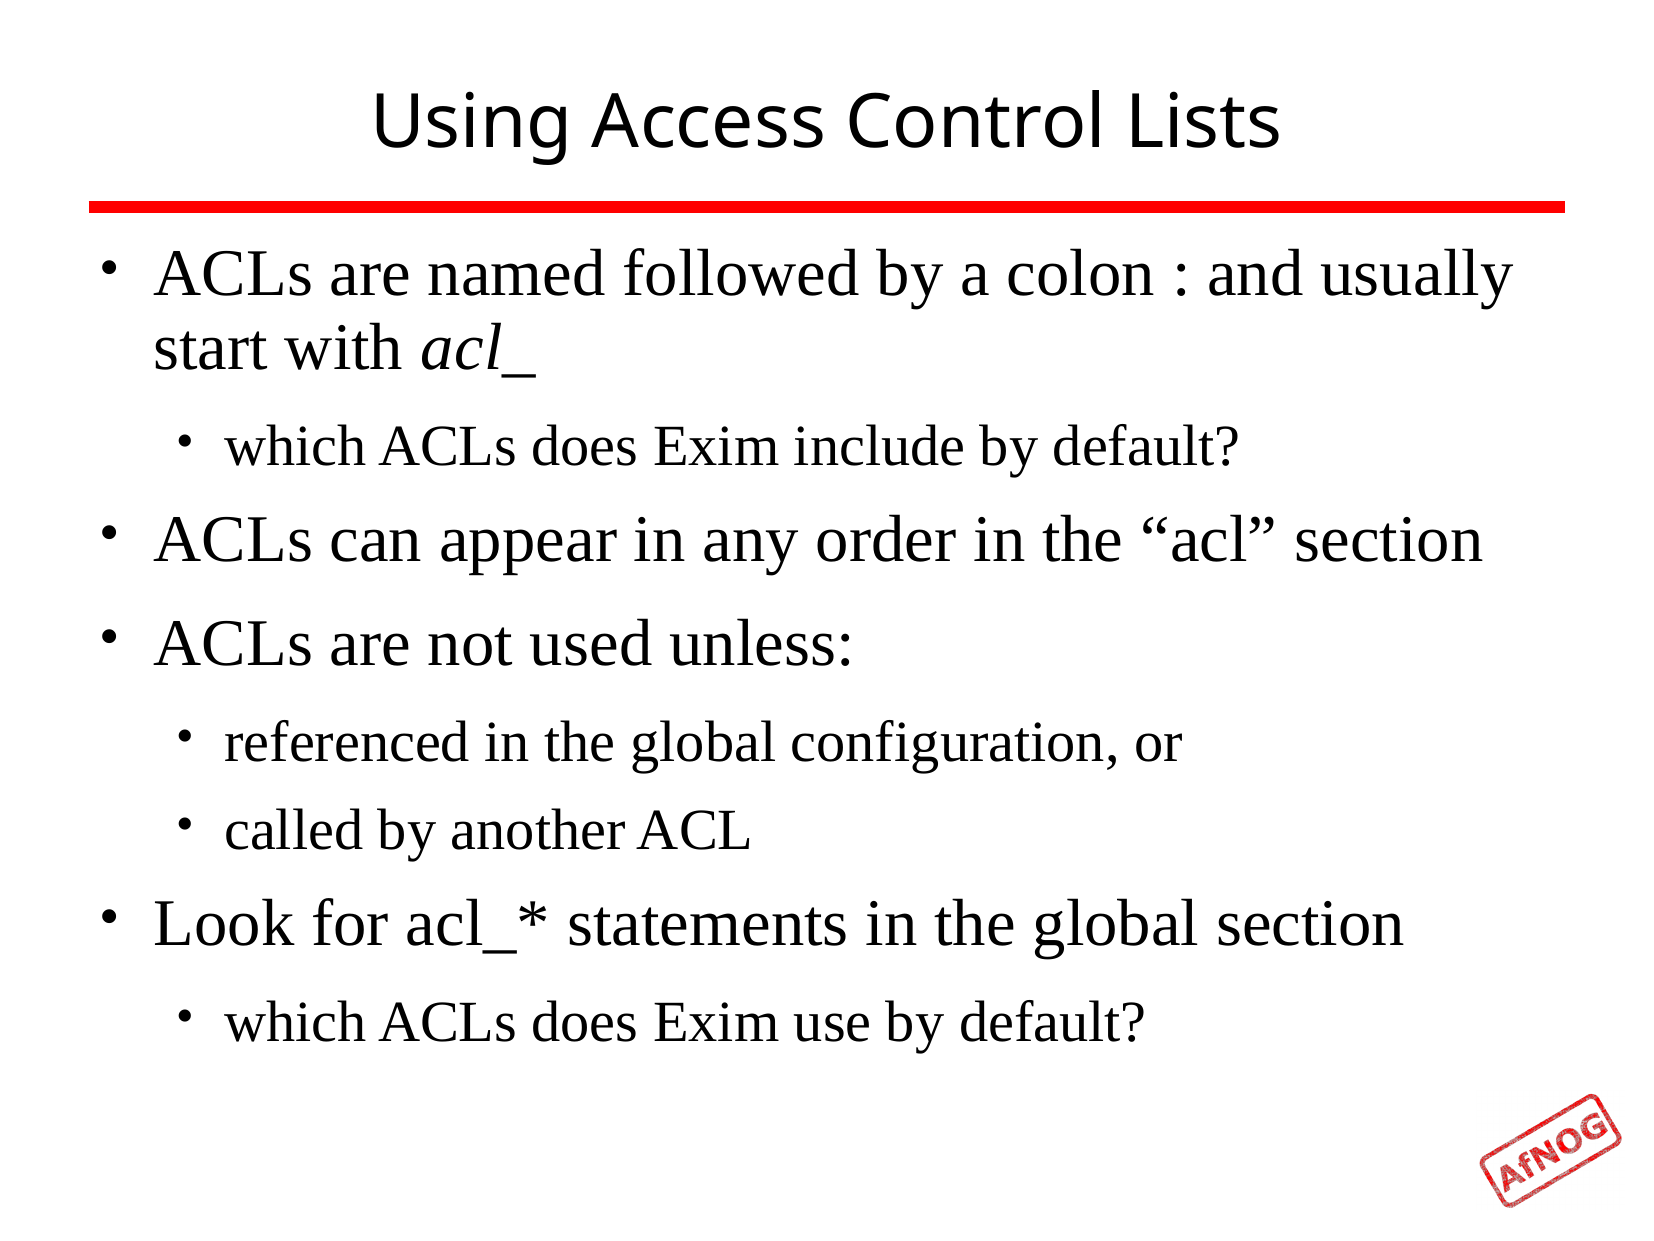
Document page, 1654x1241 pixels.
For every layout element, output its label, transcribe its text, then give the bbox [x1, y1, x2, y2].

list ACLs are named followed by a colon : and usually start with acl_ which ACLs does Exim include by default? ACLs can appear in any order in the “acl” section ACLs are not used unless: referenced in the global configuration, or called by another ACL Look for acl_* statements in the global section which ACLs does Exim use by default? [82, 236, 1571, 1108]
picture [1476, 1090, 1625, 1211]
title Using Access Control Lists [88, 29, 1565, 207]
